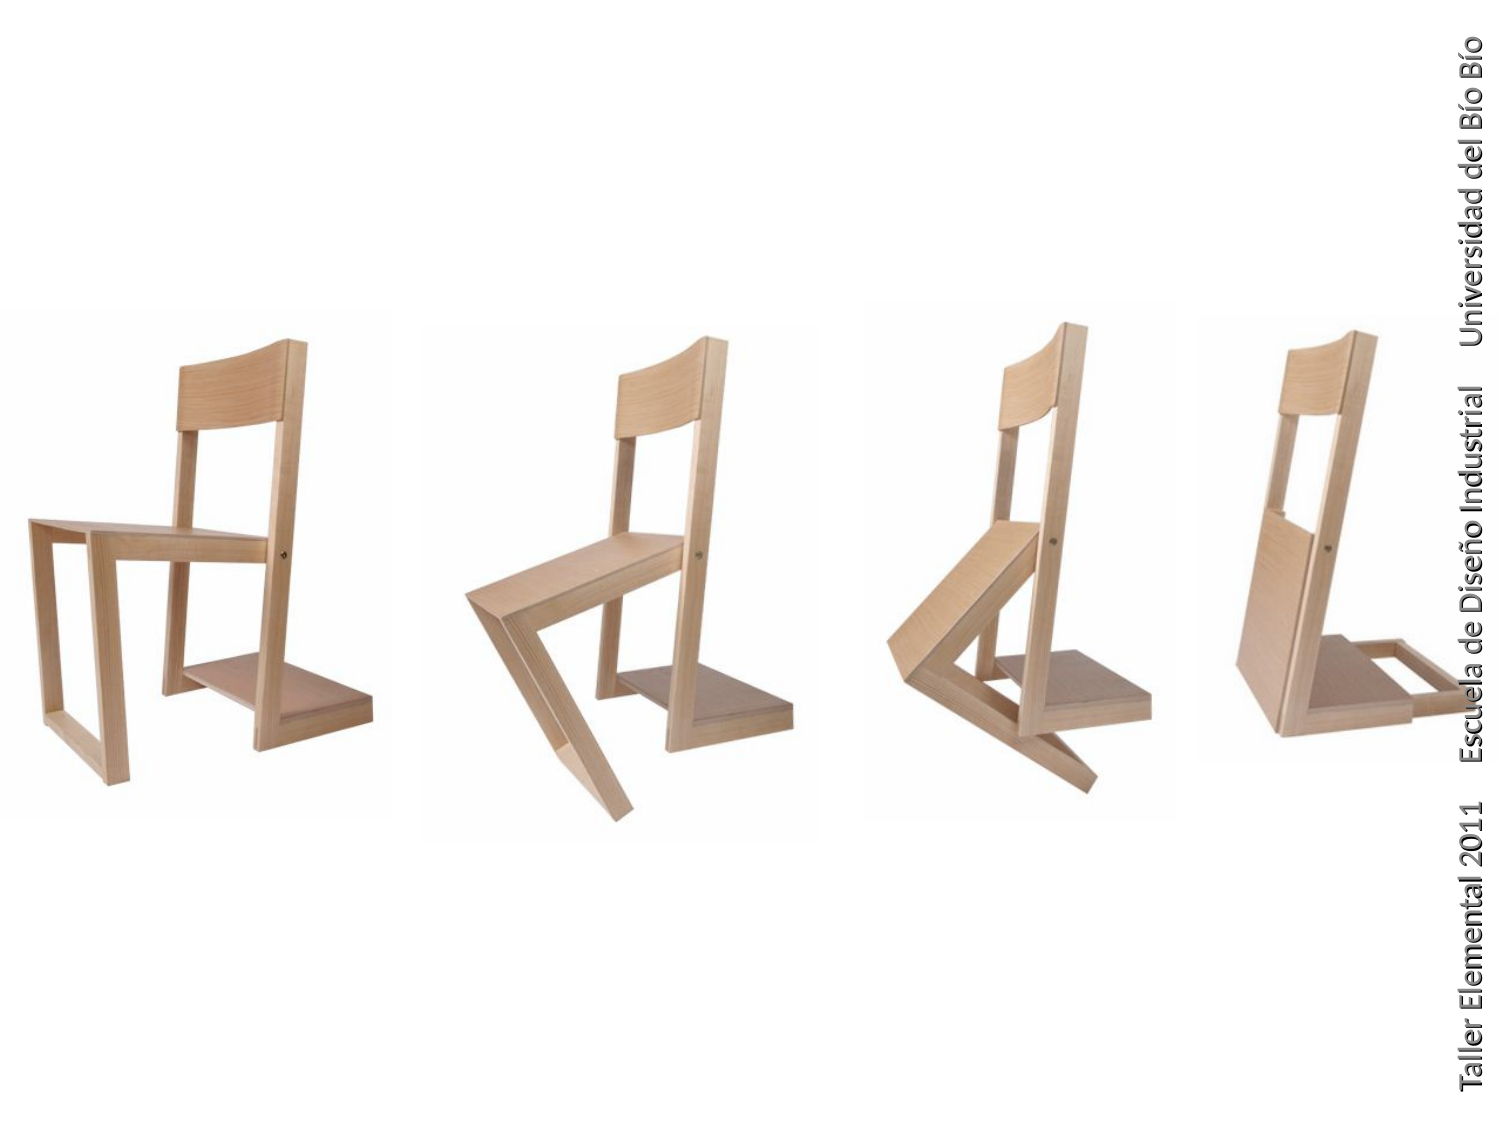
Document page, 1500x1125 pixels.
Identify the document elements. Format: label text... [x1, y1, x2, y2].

picture [1198, 314, 1435, 763]
text_box Taller Elemental 2011 Escuela de Diseño Industrial Universidad del Bío Bío [1435, 0, 1500, 1106]
picture [0, 309, 392, 819]
picture [419, 326, 821, 842]
picture [863, 302, 1176, 822]
